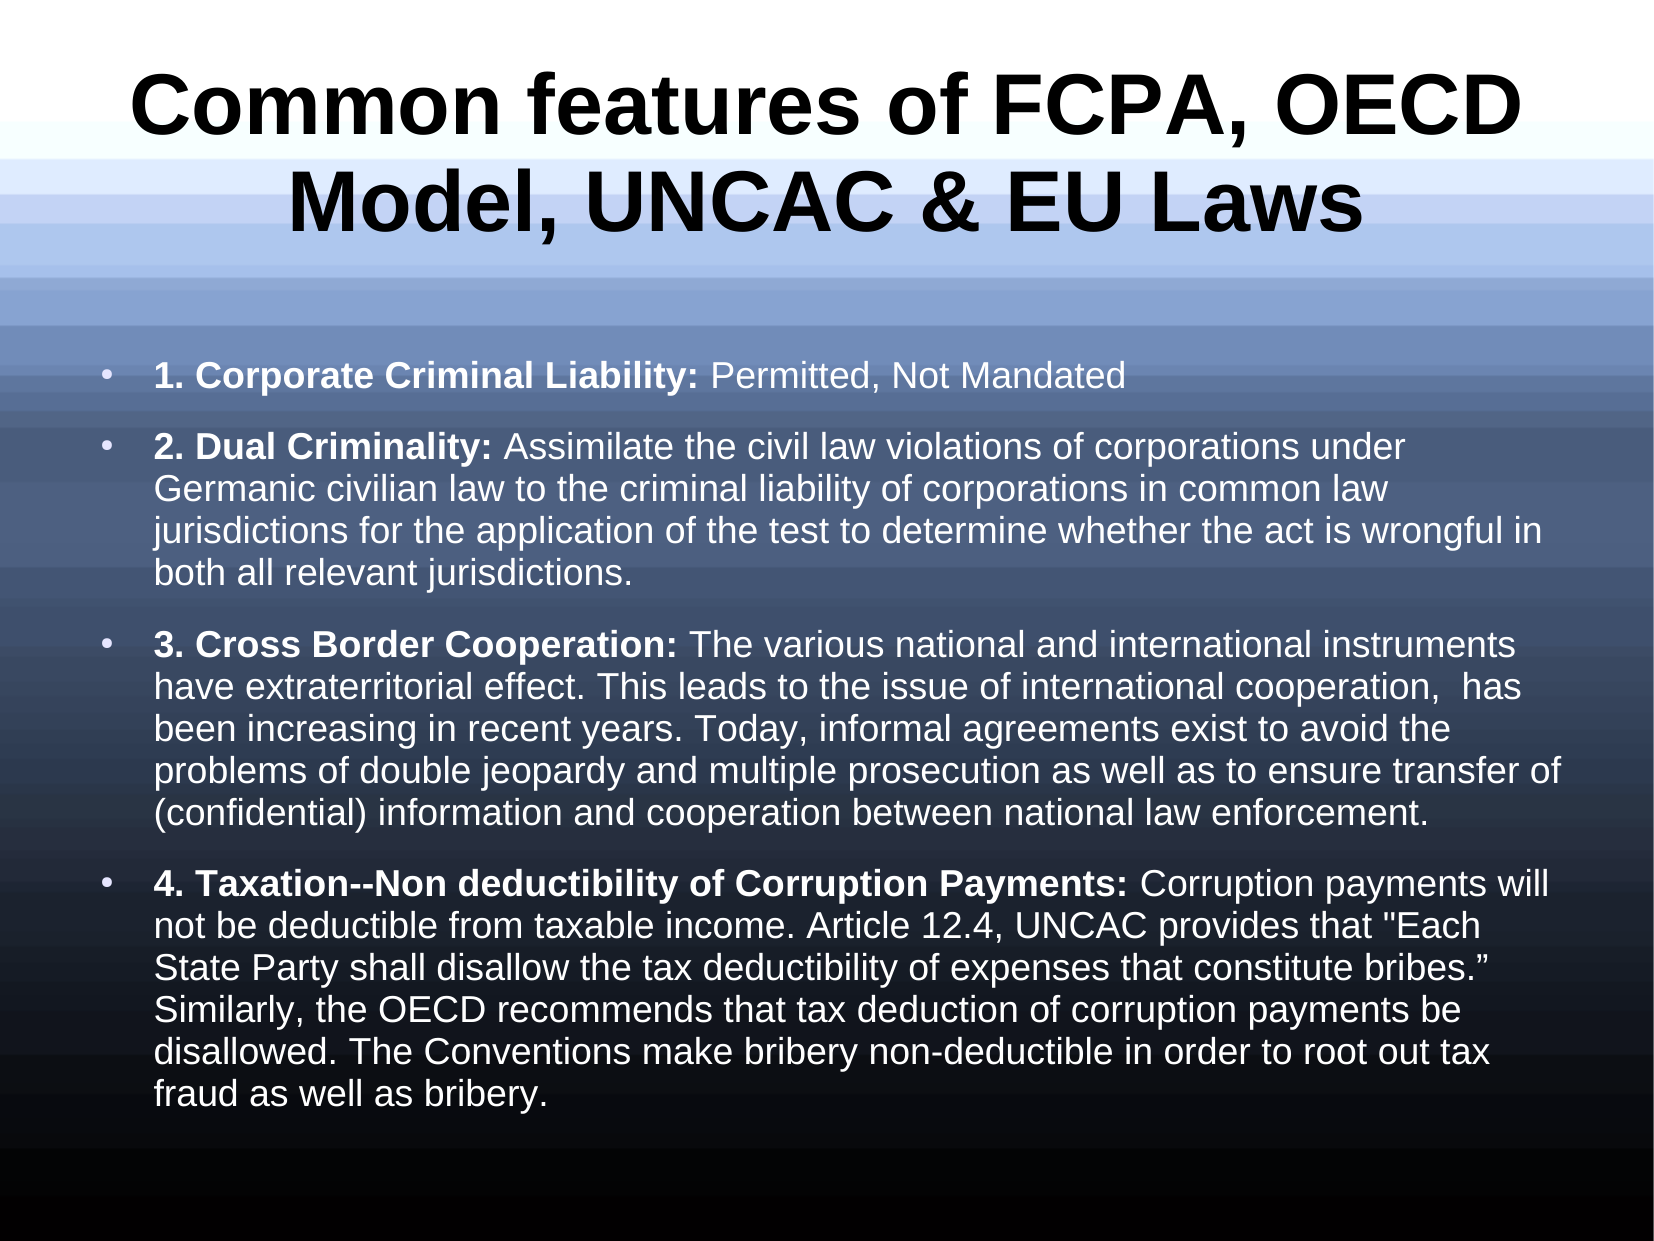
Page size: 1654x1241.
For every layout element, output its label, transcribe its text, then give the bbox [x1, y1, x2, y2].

picture [0, 0, 1654, 1241]
title Common features of FCPA, OECD Model, UNCAC & EU Laws [82, 49, 1571, 257]
list 1. Corporate Criminal Liability: Permitted, Not Mandated 2. Dual Criminality: Assimilate the civil law violations of corporations under Germanic civilian law to the criminal liability of corporations in common law jurisdictions for the application of the test to determine whether the act is wrongful in both all relevant jurisdictions. 3. Cross Border Cooperation: The various national and international instruments have extraterritorial effect. This leads to the issue of international cooperation, has been increasing in recent years. Today, informal agreements exist to avoid the problems of double jeopardy and multiple prosecution as well as to ensure transfer of (confidential) information and cooperation between national law enforcement. 4. Taxation--Non deductibility of Corruption Payments: Corruption payments will not be deductible from taxable income. Article 12.4, UNCAC provides that "Each State Party shall disallow the tax deductibility of expenses that constitute bribes.” Similarly, the OECD recommends that tax deduction of corruption payments be disallowed. The Conventions make bribery non-deductible in order to root out tax fraud as well as bribery. [82, 354, 1571, 1121]
